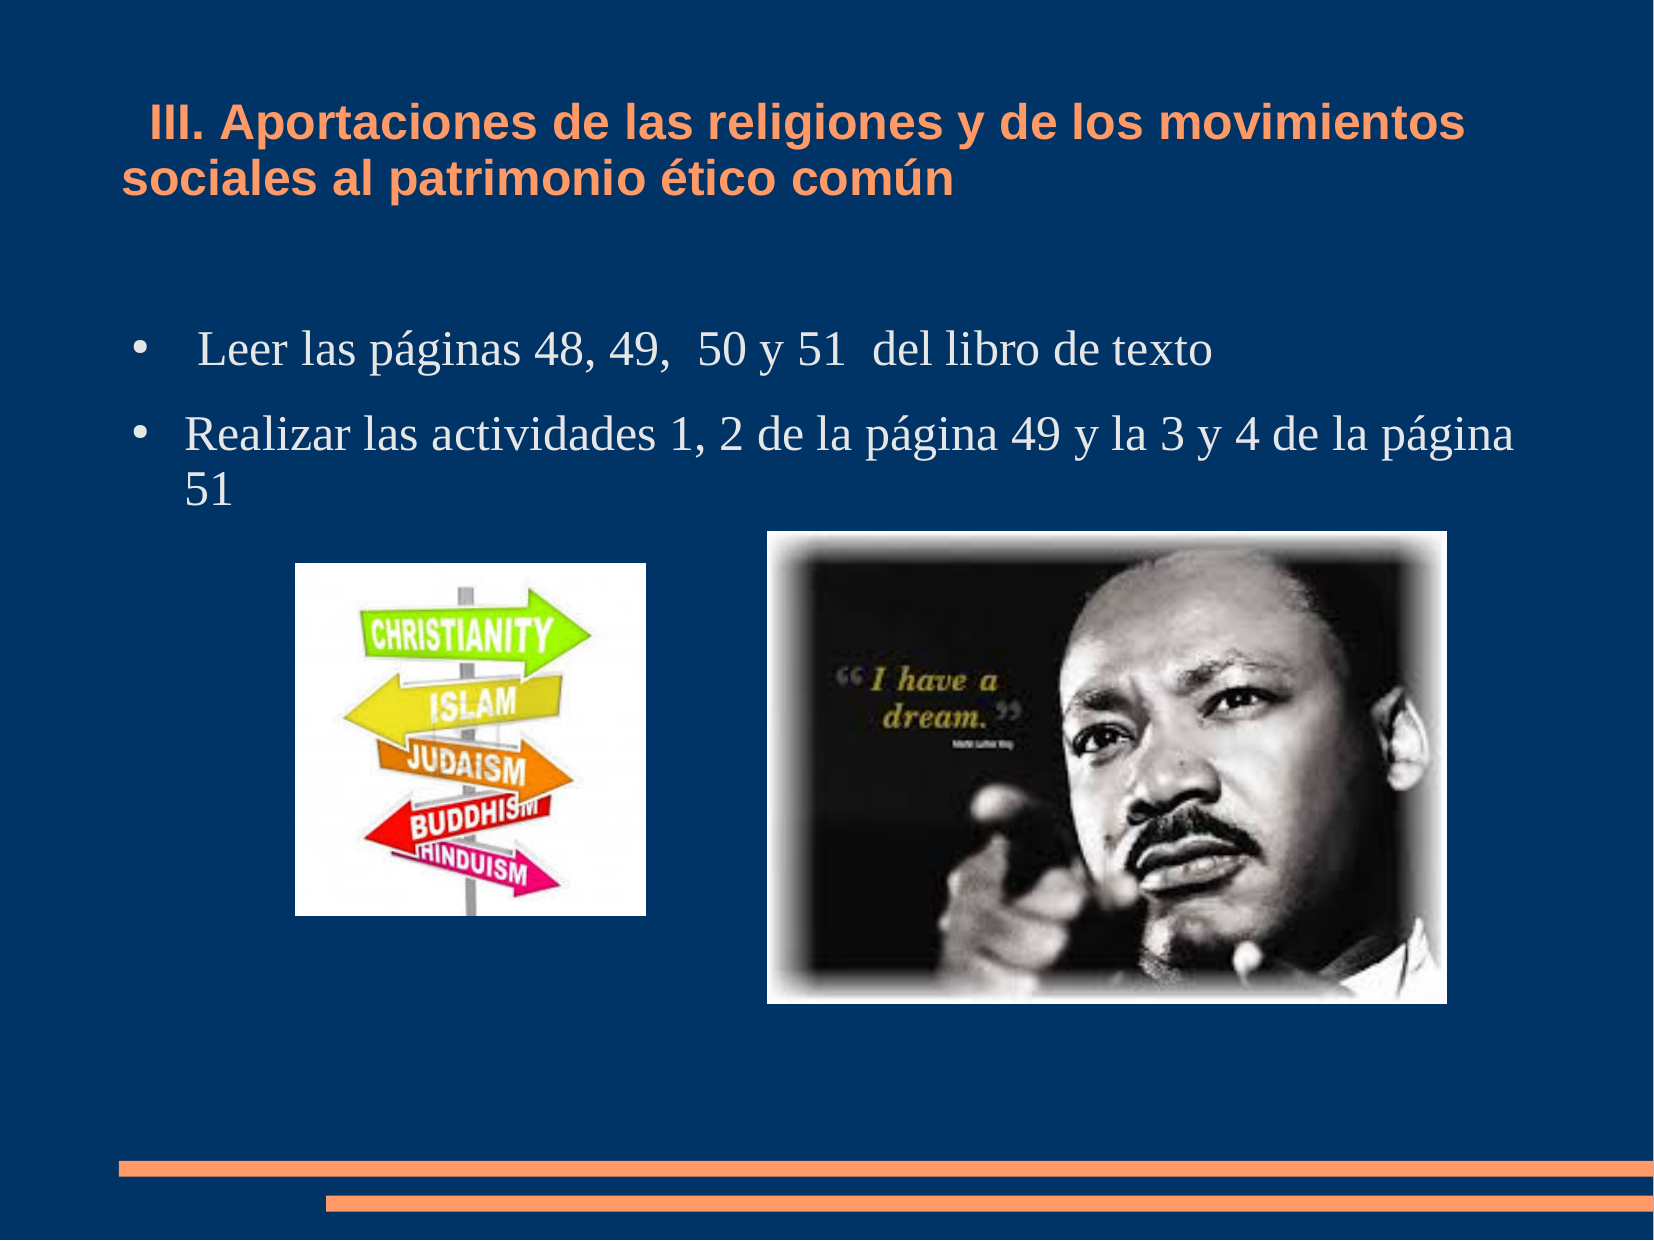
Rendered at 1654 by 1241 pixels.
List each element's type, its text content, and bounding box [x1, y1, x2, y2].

list Leer las páginas 48, 49, 50 y 51 del libro de texto Realizar las actividades 1, 2 de la página 49 y la 3 y 4 de la página 51 [113, 236, 1553, 1046]
picture [767, 531, 1447, 1004]
title III. Aportaciones de las religiones y de los movimientos sociales al patrimonio ético común [121, 46, 1534, 236]
picture [295, 563, 646, 916]
